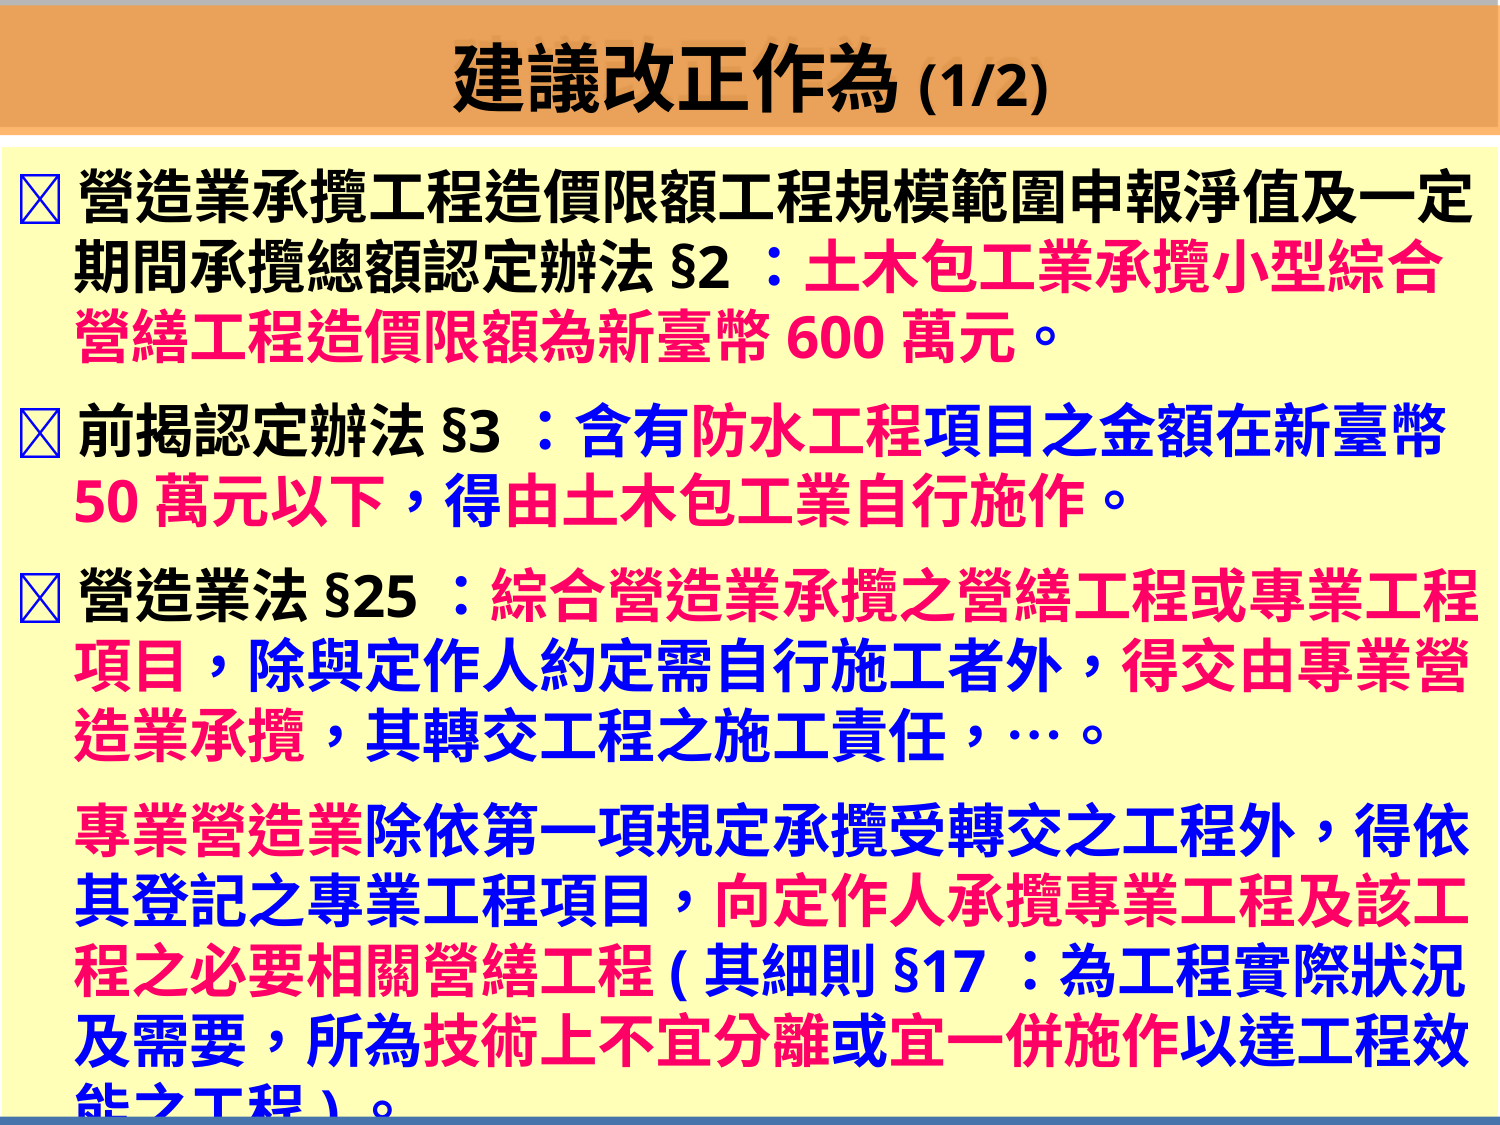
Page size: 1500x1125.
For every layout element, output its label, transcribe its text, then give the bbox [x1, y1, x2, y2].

text_box [0, 1116, 1500, 1125]
text_box 營造業承攬工程造價限額工程規模範圍申報淨值及一定期間承攬總額認定辦法§2：土木包工業承攬小型綜合營繕工程造價限額為新臺幣600萬元。 前揭認定辦法§3：含有防水工程項目之金額在新臺幣50萬元以下，得由土木包工業自行施作。 營造業法§25：綜合營造業承攬之營繕工程或專業工程項目，除與定作人約定需自行施工者外，得交由專業營造業承攬，其轉交工程之施工責任，…。 專業營造業除依第一項規定承攬受轉交之工程外，得依其登記之專業工程項目，向定作人承攬專業工程及該工程之必要相關營繕工程(其細則§17：為工程實際狀況及需要，所為技術上不宜分離或宜一併施作以達工程效能之工程)。 [0, 144, 1500, 1116]
text_box 建議改正作為(1/2) [0, 5, 1500, 136]
